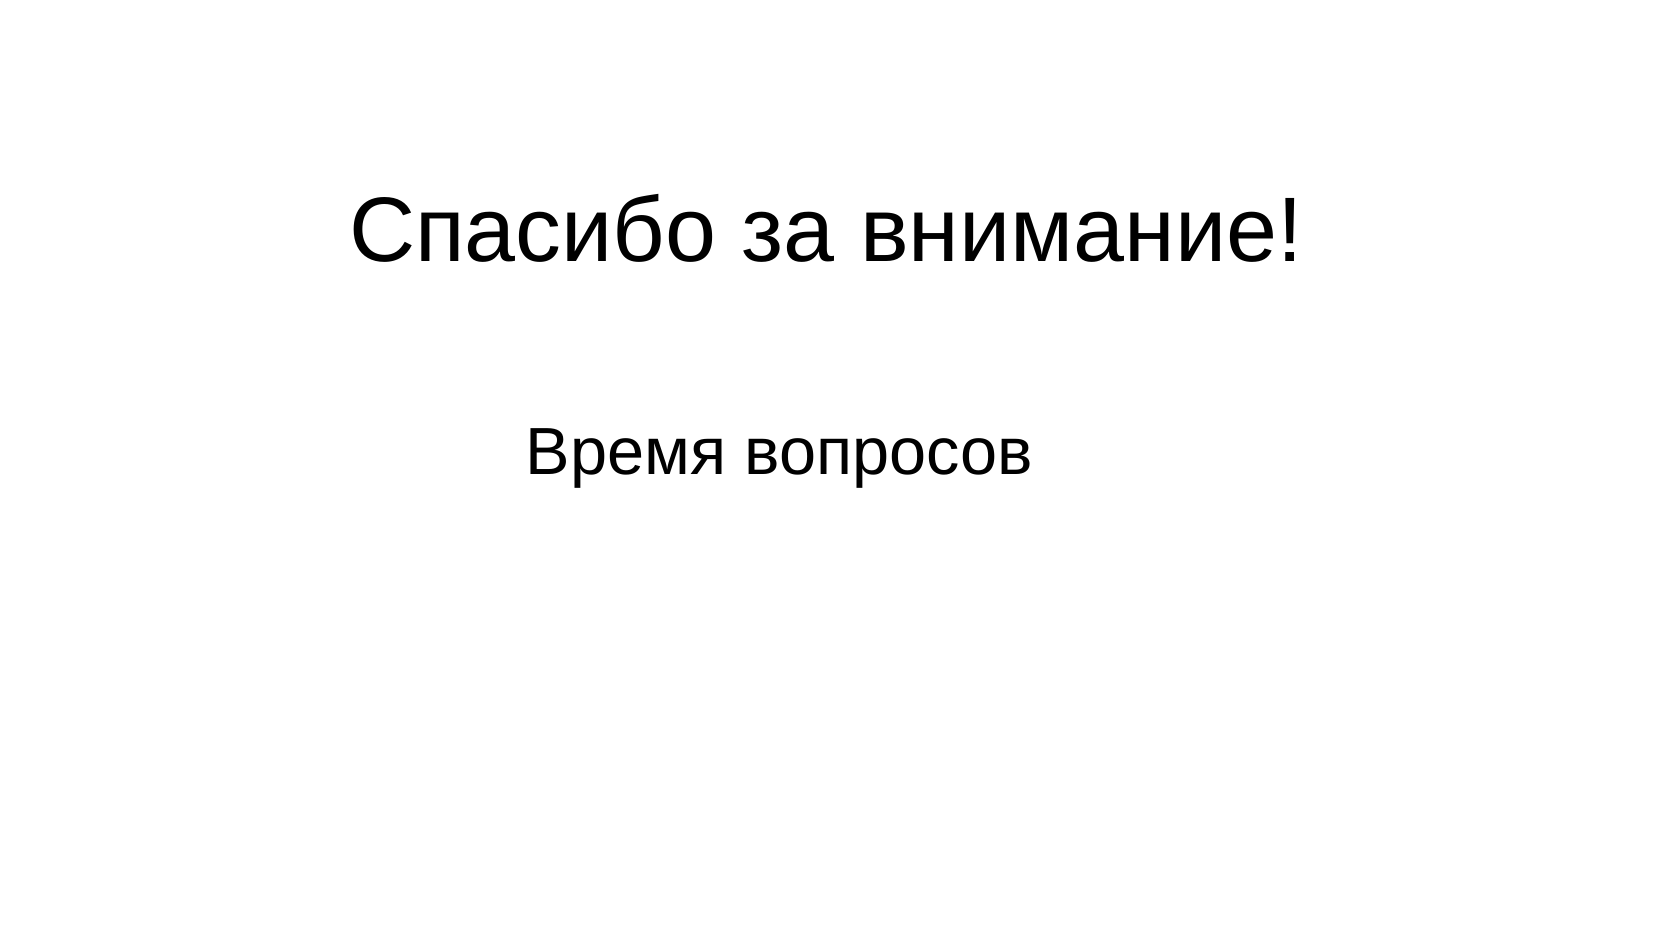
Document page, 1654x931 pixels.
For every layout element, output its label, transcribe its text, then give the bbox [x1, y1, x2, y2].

list Время вопросов [525, 408, 1128, 523]
title Спасибо за внимание! [82, 146, 1571, 303]
